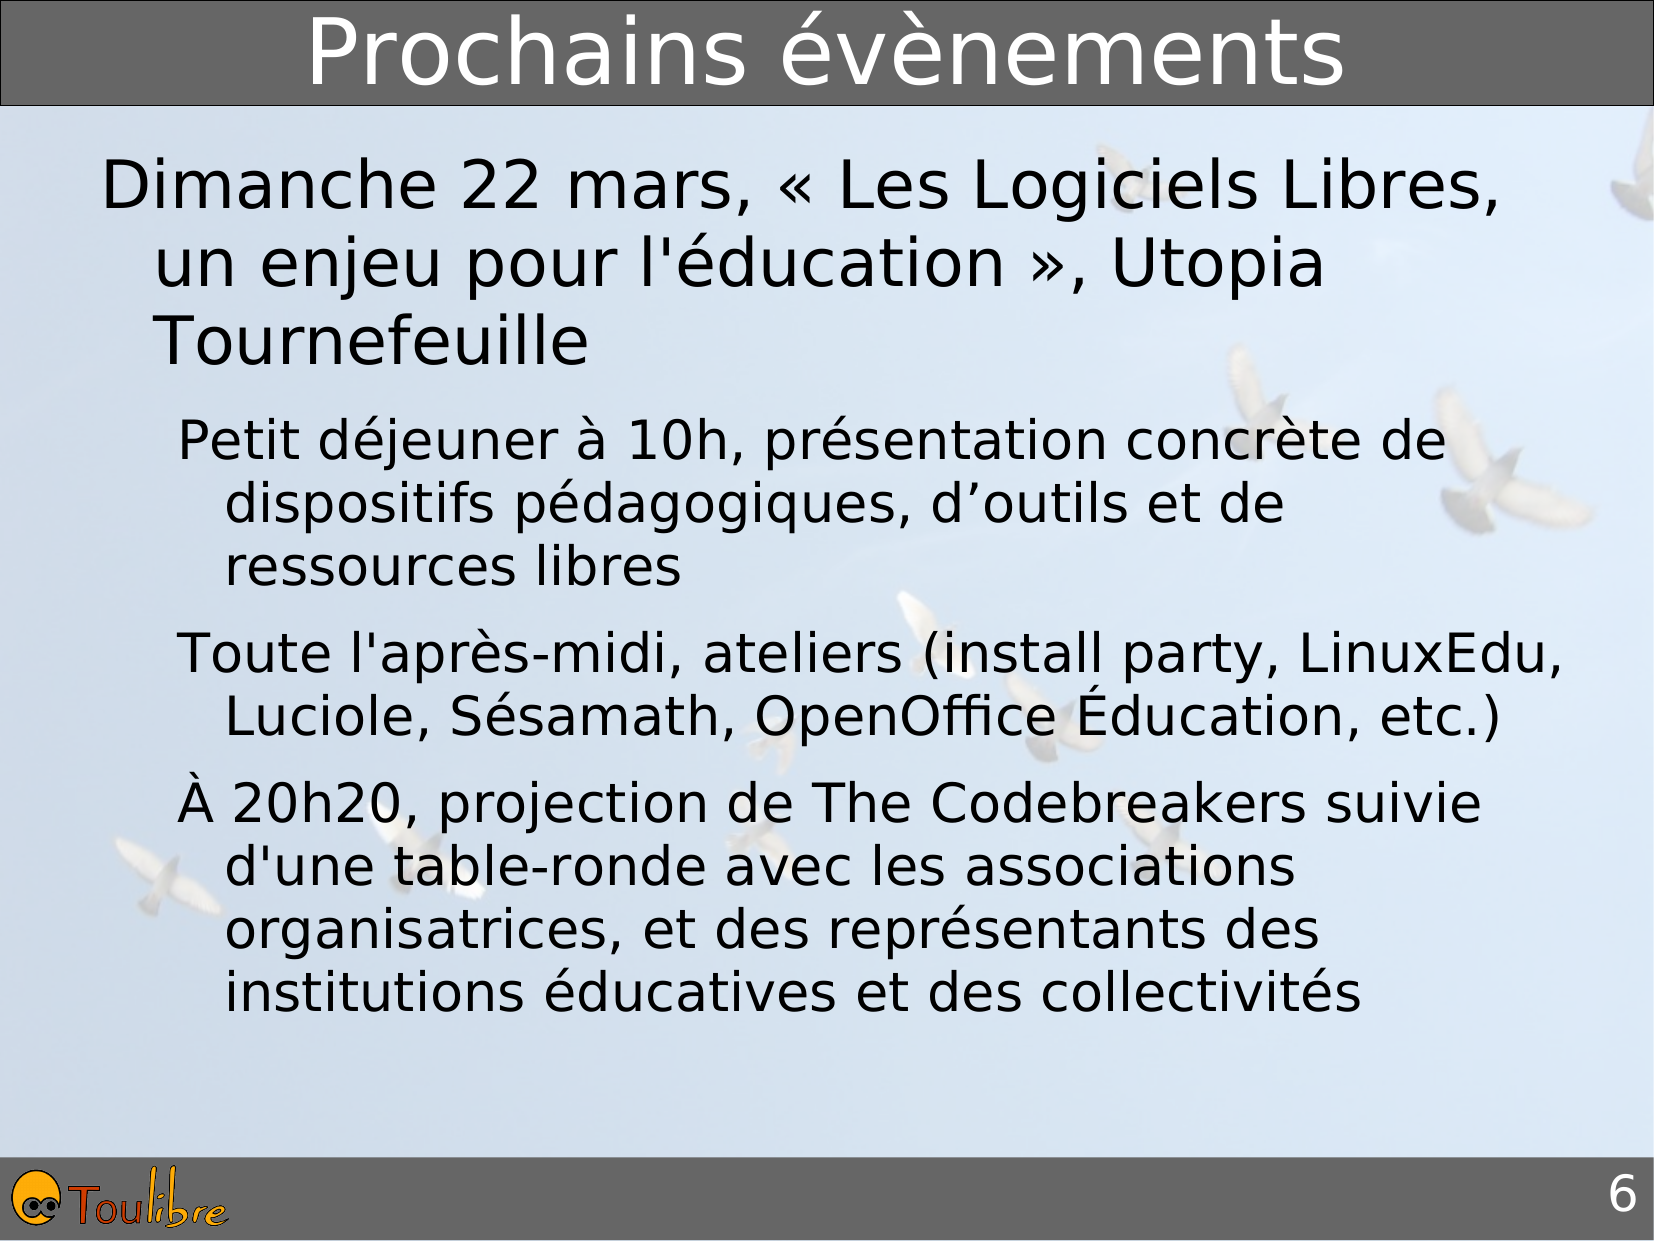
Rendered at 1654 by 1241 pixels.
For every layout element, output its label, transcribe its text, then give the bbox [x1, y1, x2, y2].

title Prochains évènements [0, 0, 1654, 107]
picture [11, 1165, 229, 1228]
list Dimanche 22 mars, « Les Logiciels Libres, un enjeu pour l'éducation », Utopia Tournefeuille Petit déjeuner à 10h, présentation concrète de dispositifs pédagogiques, d’outils et de ressources libres Toute l'après-midi, ateliers (install party, LinuxEdu, Luciole, Sésamath, OpenOffice Éducation, etc.) À 20h20, projection de The Codebreakers suivie d'une table-ronde avec les associations organisatrices, et des représentants des institutions éducatives et des collectivités [82, 146, 1571, 1094]
